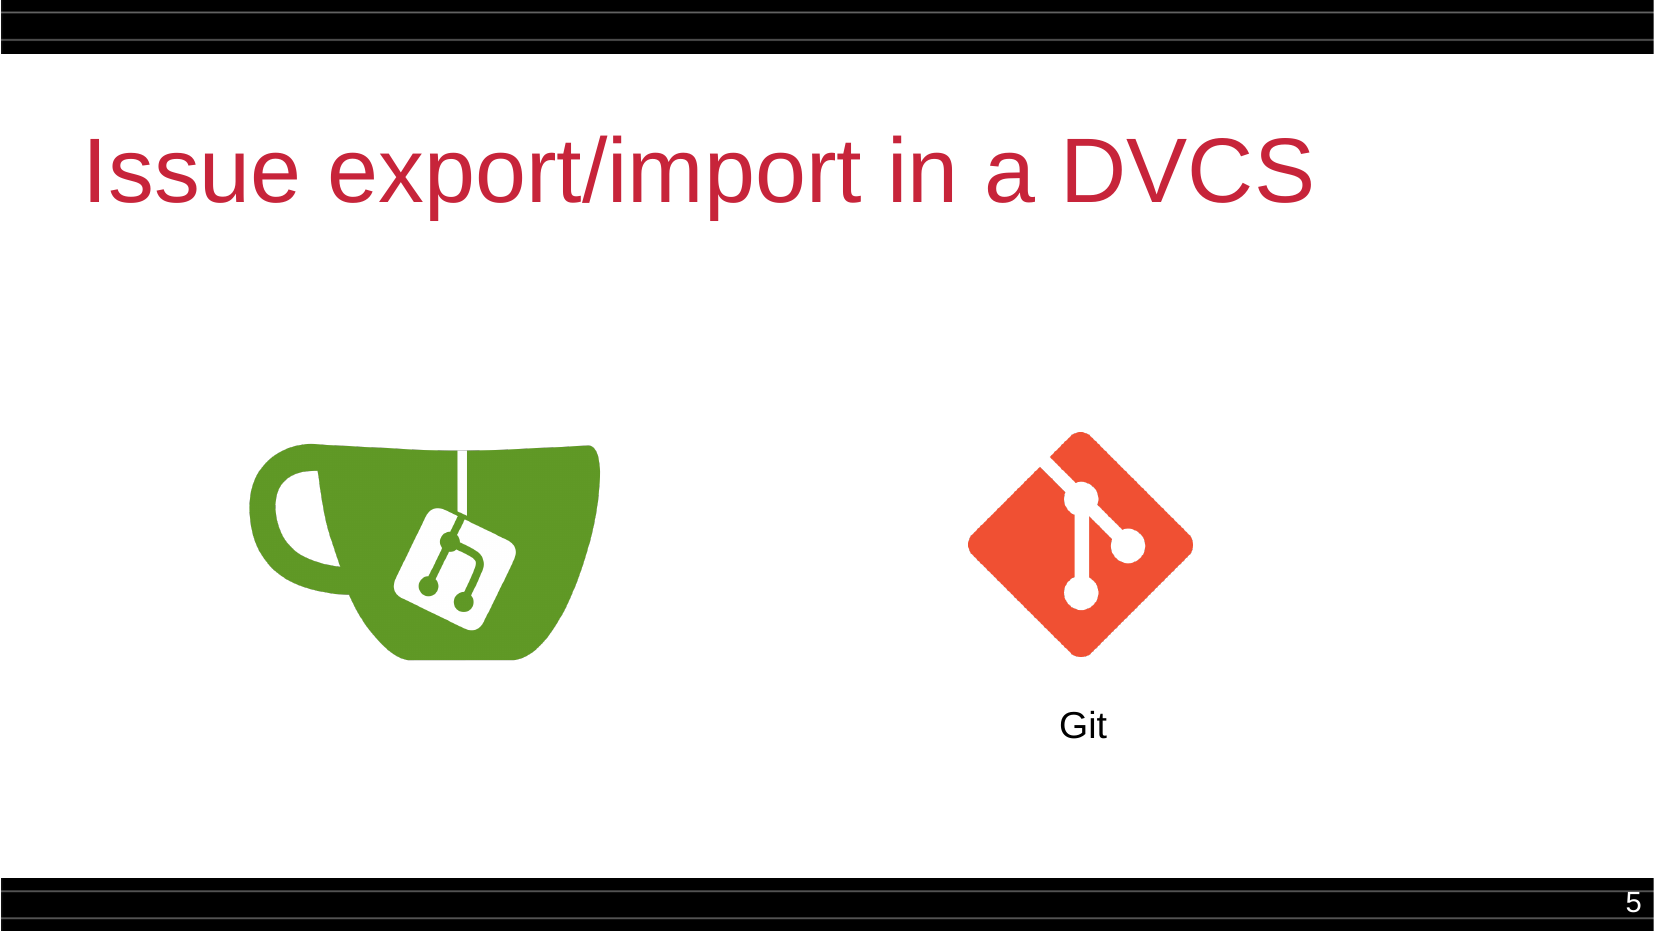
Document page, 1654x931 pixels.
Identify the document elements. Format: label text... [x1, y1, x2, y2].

title Issue export/import in a DVCS [82, 92, 1571, 249]
picture [1, 878, 1654, 931]
picture [1, 0, 1654, 54]
picture [246, 364, 603, 721]
picture [968, 432, 1193, 657]
text_box Git [1044, 696, 1123, 754]
